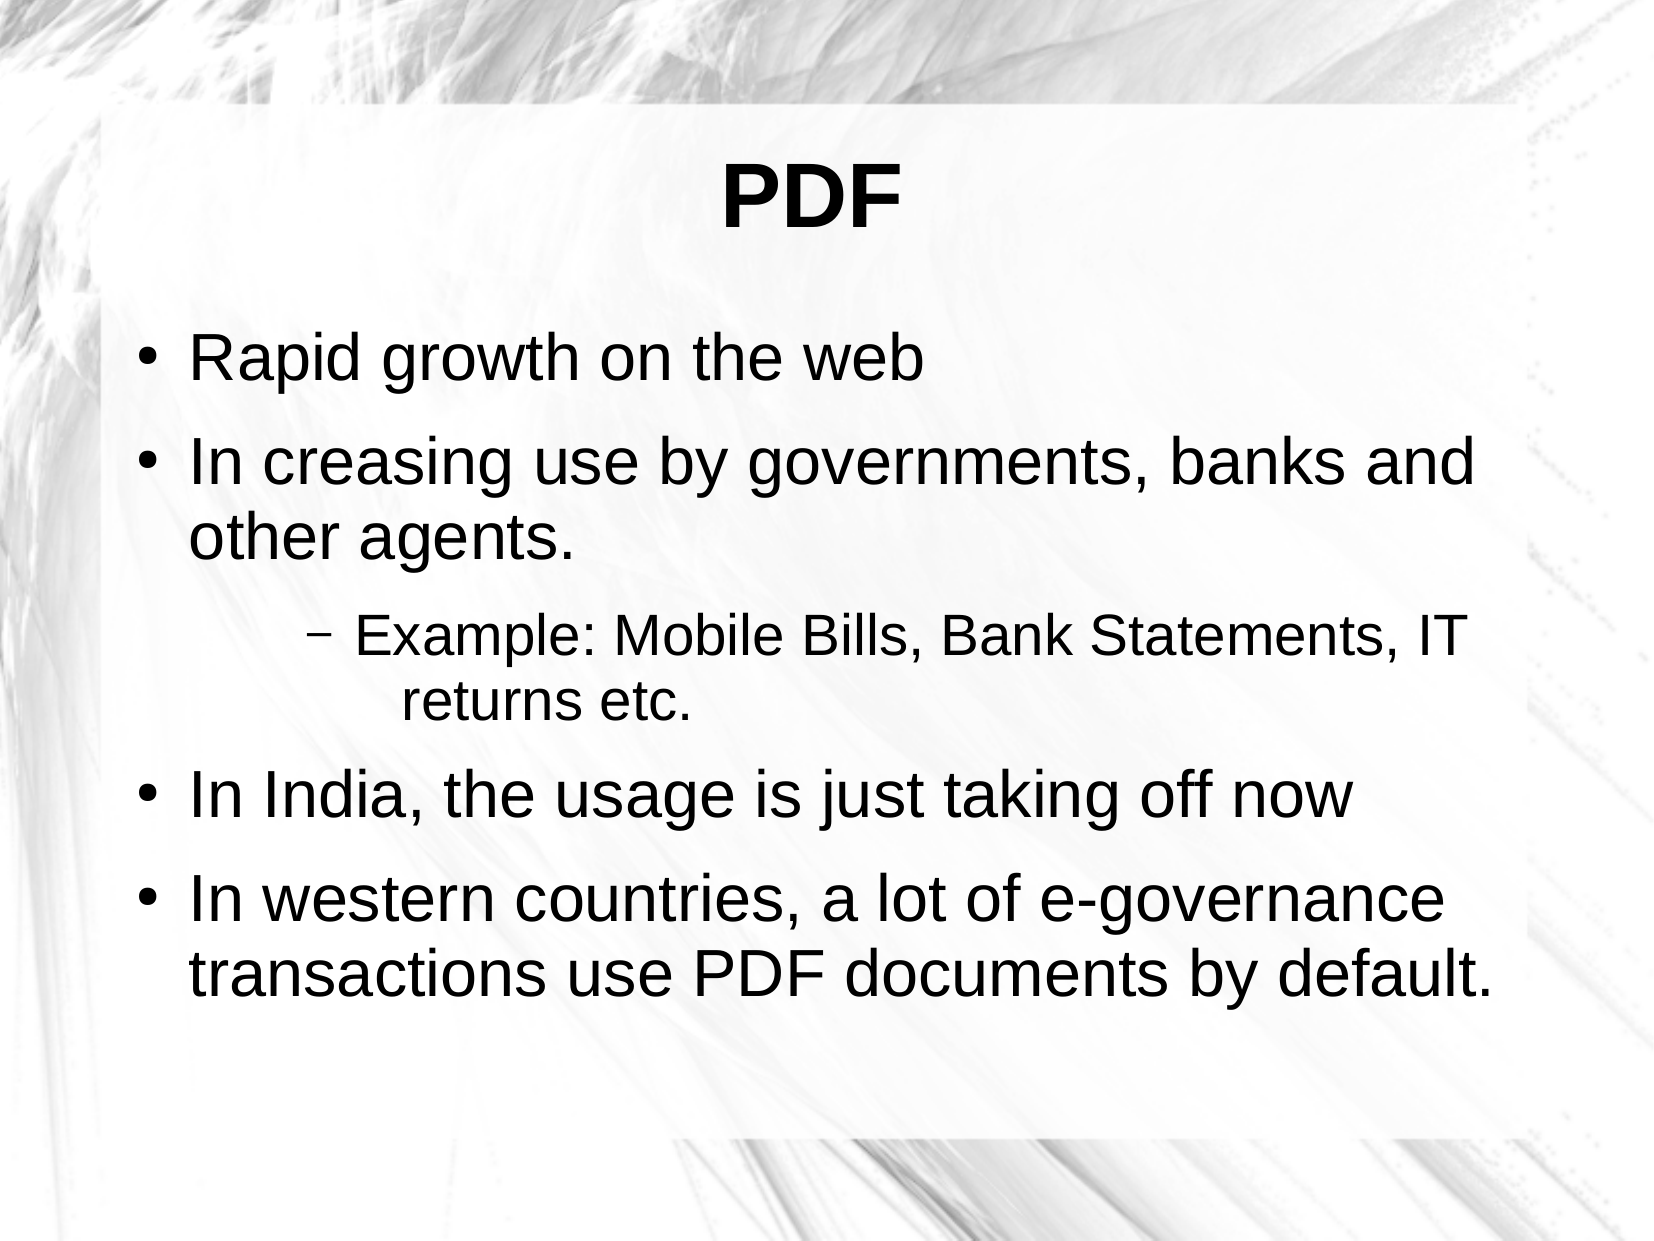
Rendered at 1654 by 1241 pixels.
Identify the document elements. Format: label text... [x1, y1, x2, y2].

list Rapid growth on the web In creasing use by governments, banks and other agents. Example: Mobile Bills, Bank Statements, IT returns etc. In India, the usage is just taking off now In western countries, a lot of e-governance transactions use PDF documents by default. [118, 319, 1571, 1106]
title PDF [118, 112, 1506, 281]
picture [0, 0, 1654, 1241]
